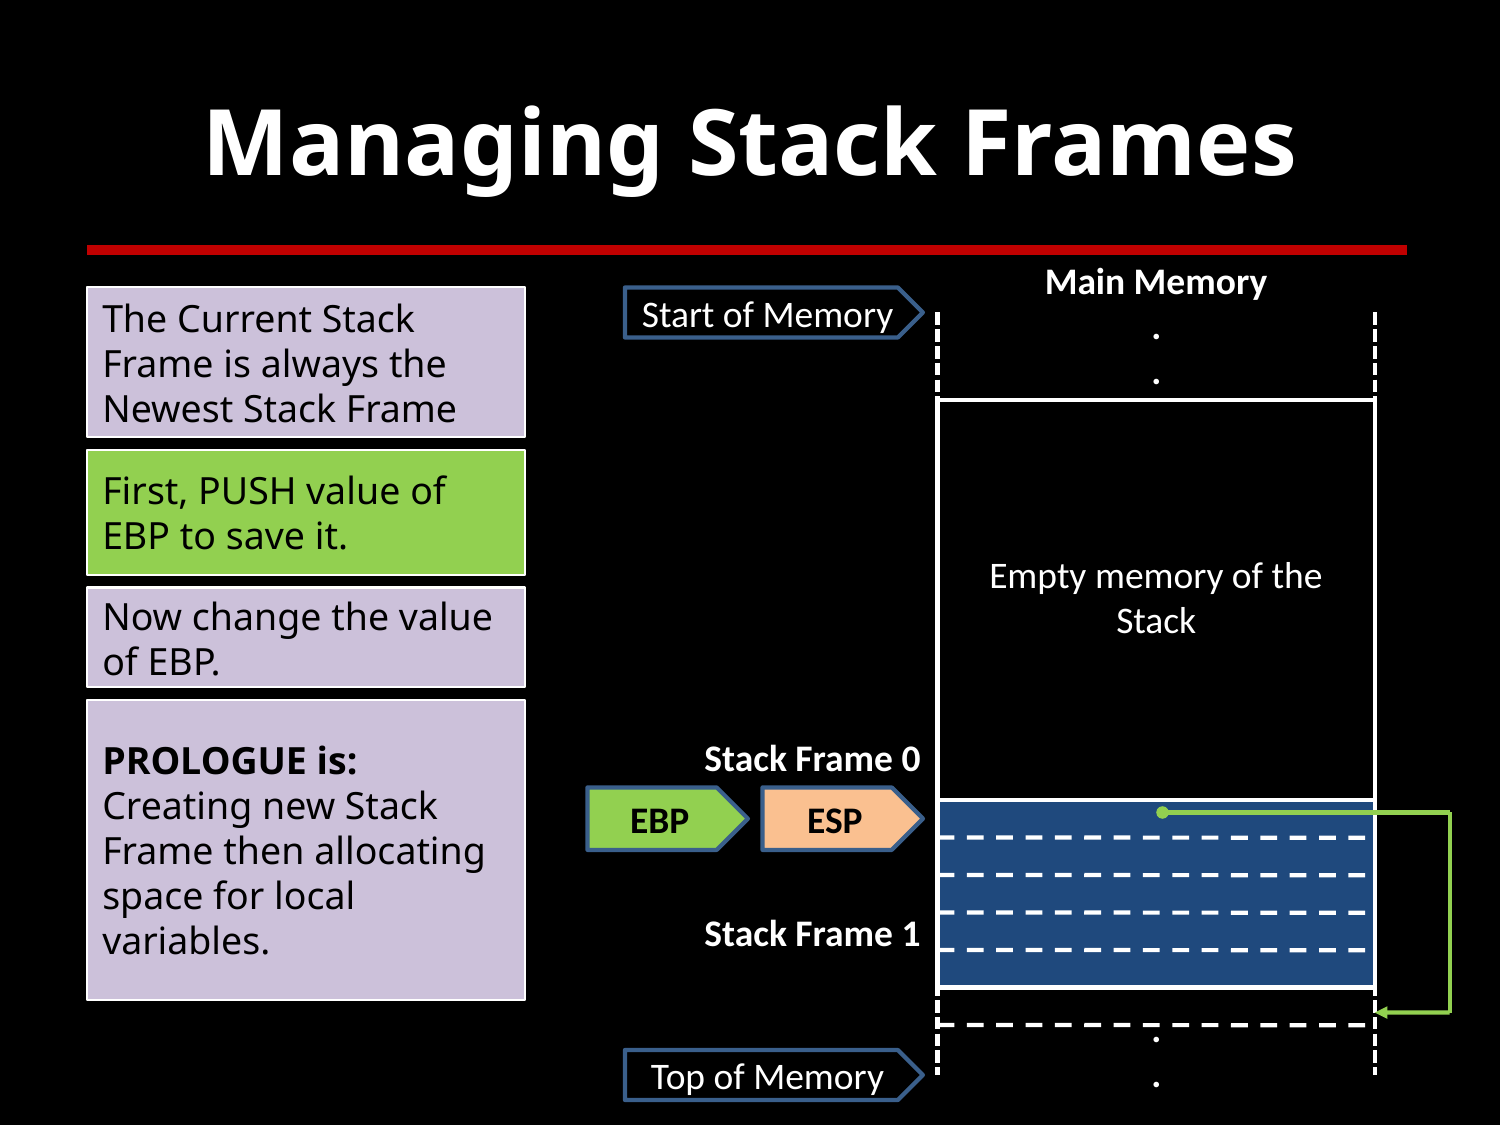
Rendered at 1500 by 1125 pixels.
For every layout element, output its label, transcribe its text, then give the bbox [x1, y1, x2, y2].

text_box ESP [762, 787, 923, 850]
text_box Start of Memory [624, 287, 923, 338]
text_box Now change the value of EBP. [87, 587, 525, 688]
title Managing Stack Frames [75, 45, 1425, 233]
text_box PROLOGUE is: Creating new Stack Frame then allocating space for local variables. [87, 699, 525, 1000]
text_box Stack Frame 0 [687, 737, 938, 775]
text_box Top of Memory [624, 1050, 923, 1101]
text_box First, PUSH value of EBP to save it. [87, 450, 525, 575]
text_box Stack Frame 1 [687, 912, 938, 950]
text_box Main Memory . . [937, 262, 1375, 388]
text_box [937, 800, 1375, 988]
text_box . . [937, 1012, 1375, 1088]
text_box Empty memory of the Stack [937, 399, 1375, 800]
text_box The Current Stack Frame is always the Newest Stack Frame [87, 287, 525, 438]
text_box EBP [587, 787, 748, 850]
